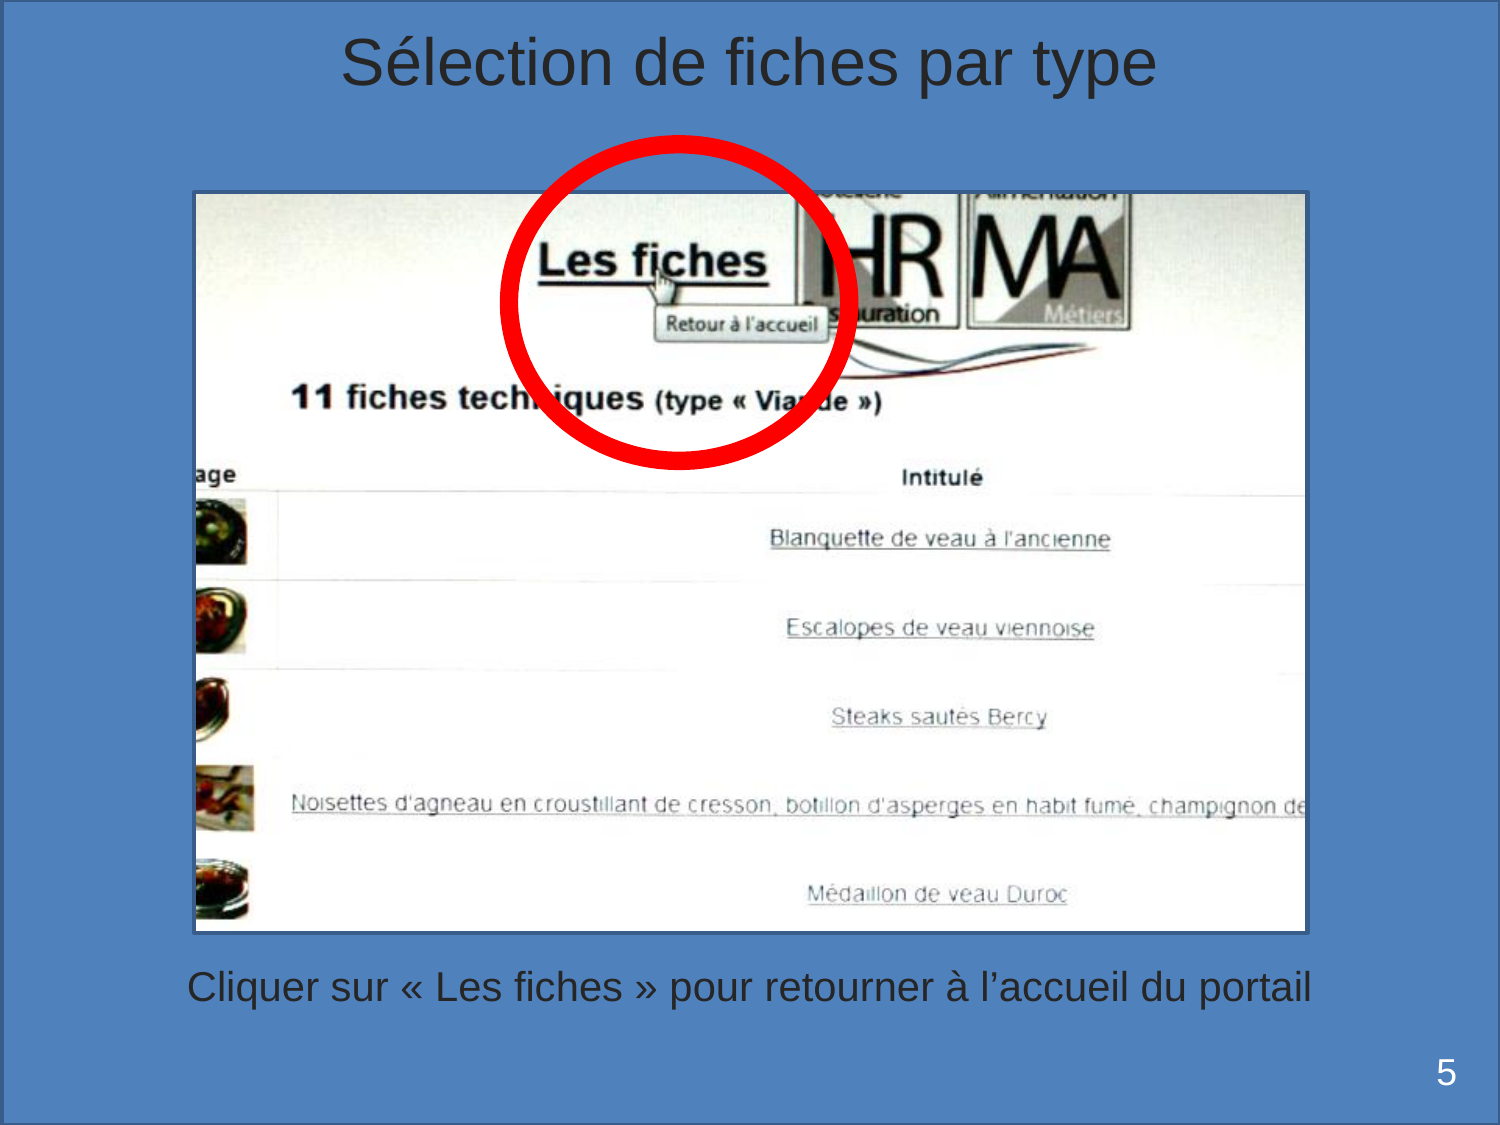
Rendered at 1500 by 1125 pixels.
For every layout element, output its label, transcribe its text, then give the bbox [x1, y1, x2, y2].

subtitle Cliquer sur « Les fiches » pour retourner à l’accueil du portail [135, 952, 1365, 1118]
text_box [1, 0, 1500, 1125]
text_box Sélection de fiches par type [135, 10, 1365, 138]
text_box <numéro> [1411, 1040, 1483, 1101]
picture [195, 193, 1307, 932]
picture [517, 193, 842, 453]
